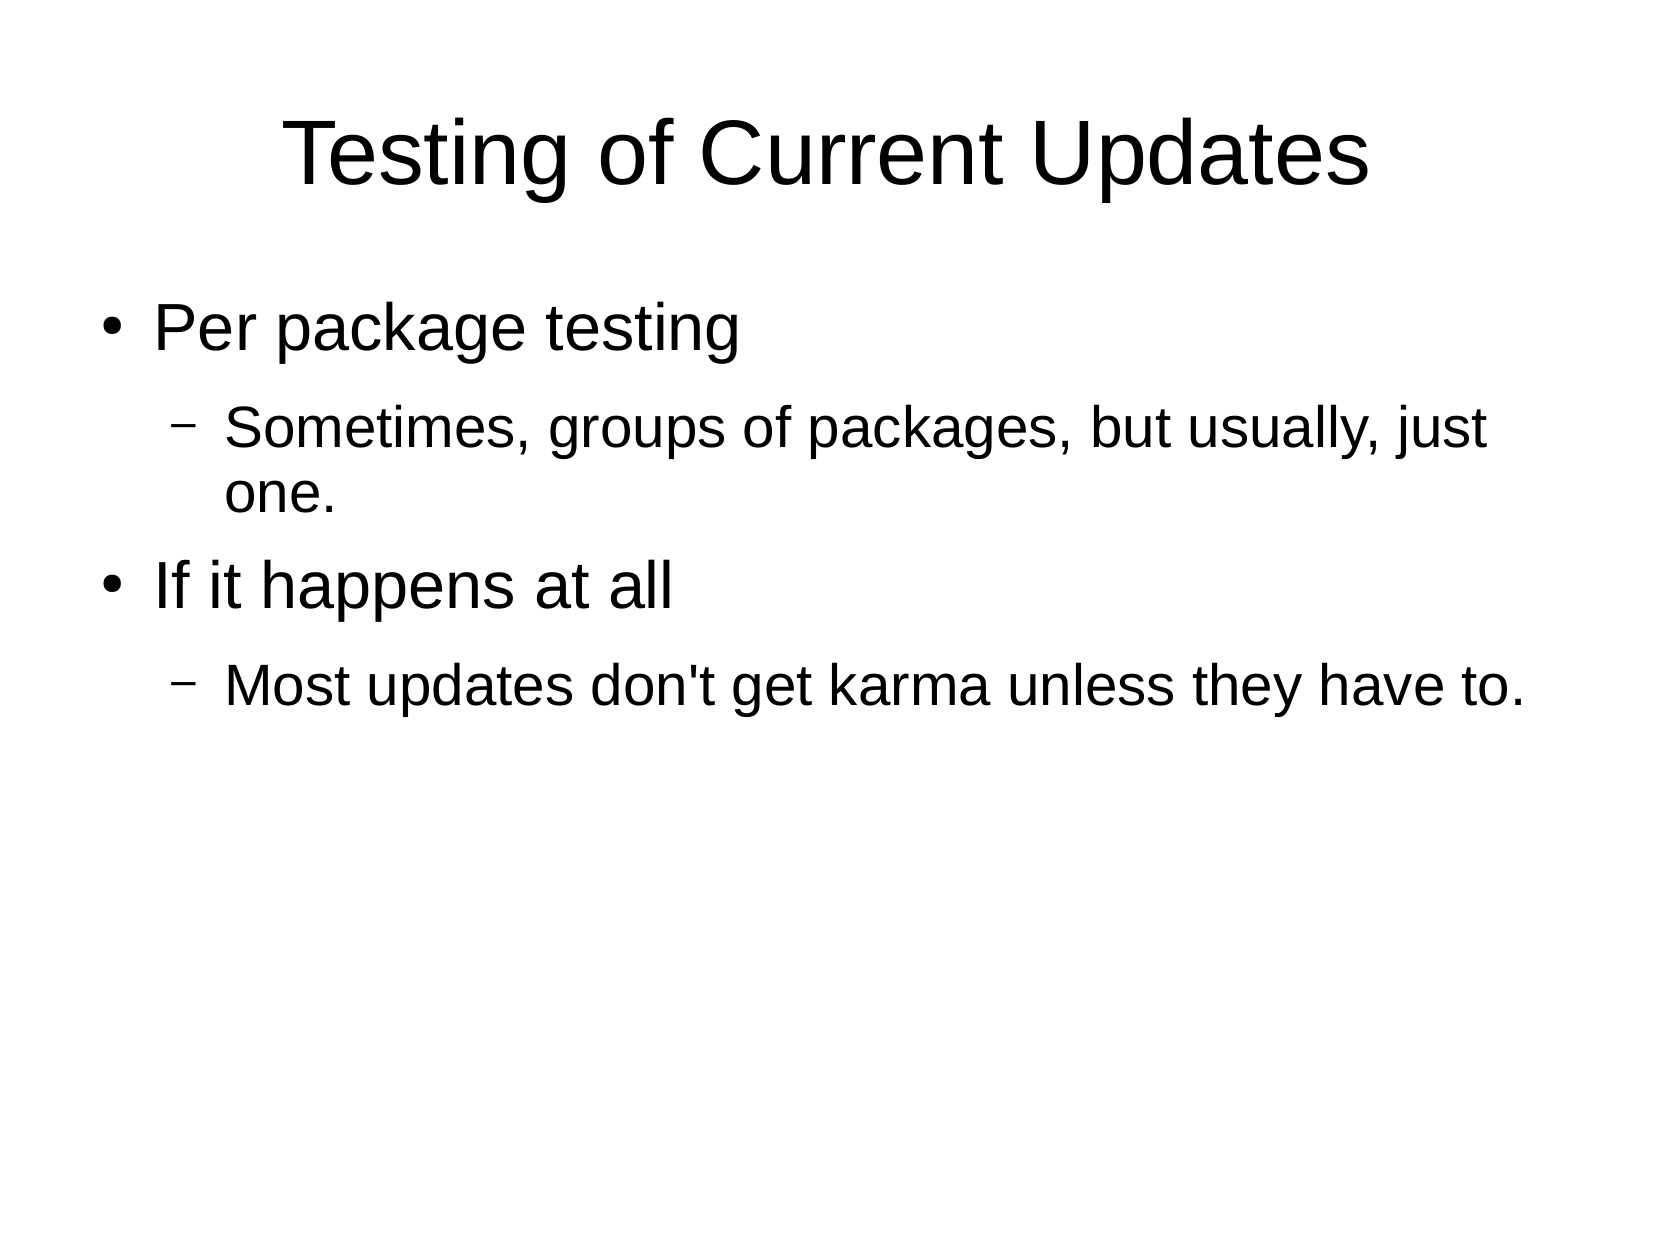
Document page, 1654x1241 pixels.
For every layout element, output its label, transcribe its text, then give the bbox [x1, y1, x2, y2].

list Per package testing Sometimes, groups of packages, but usually, just one. If it happens at all Most updates don't get karma unless they have to. [82, 290, 1571, 1010]
title Testing of Current Updates [82, 49, 1571, 257]
